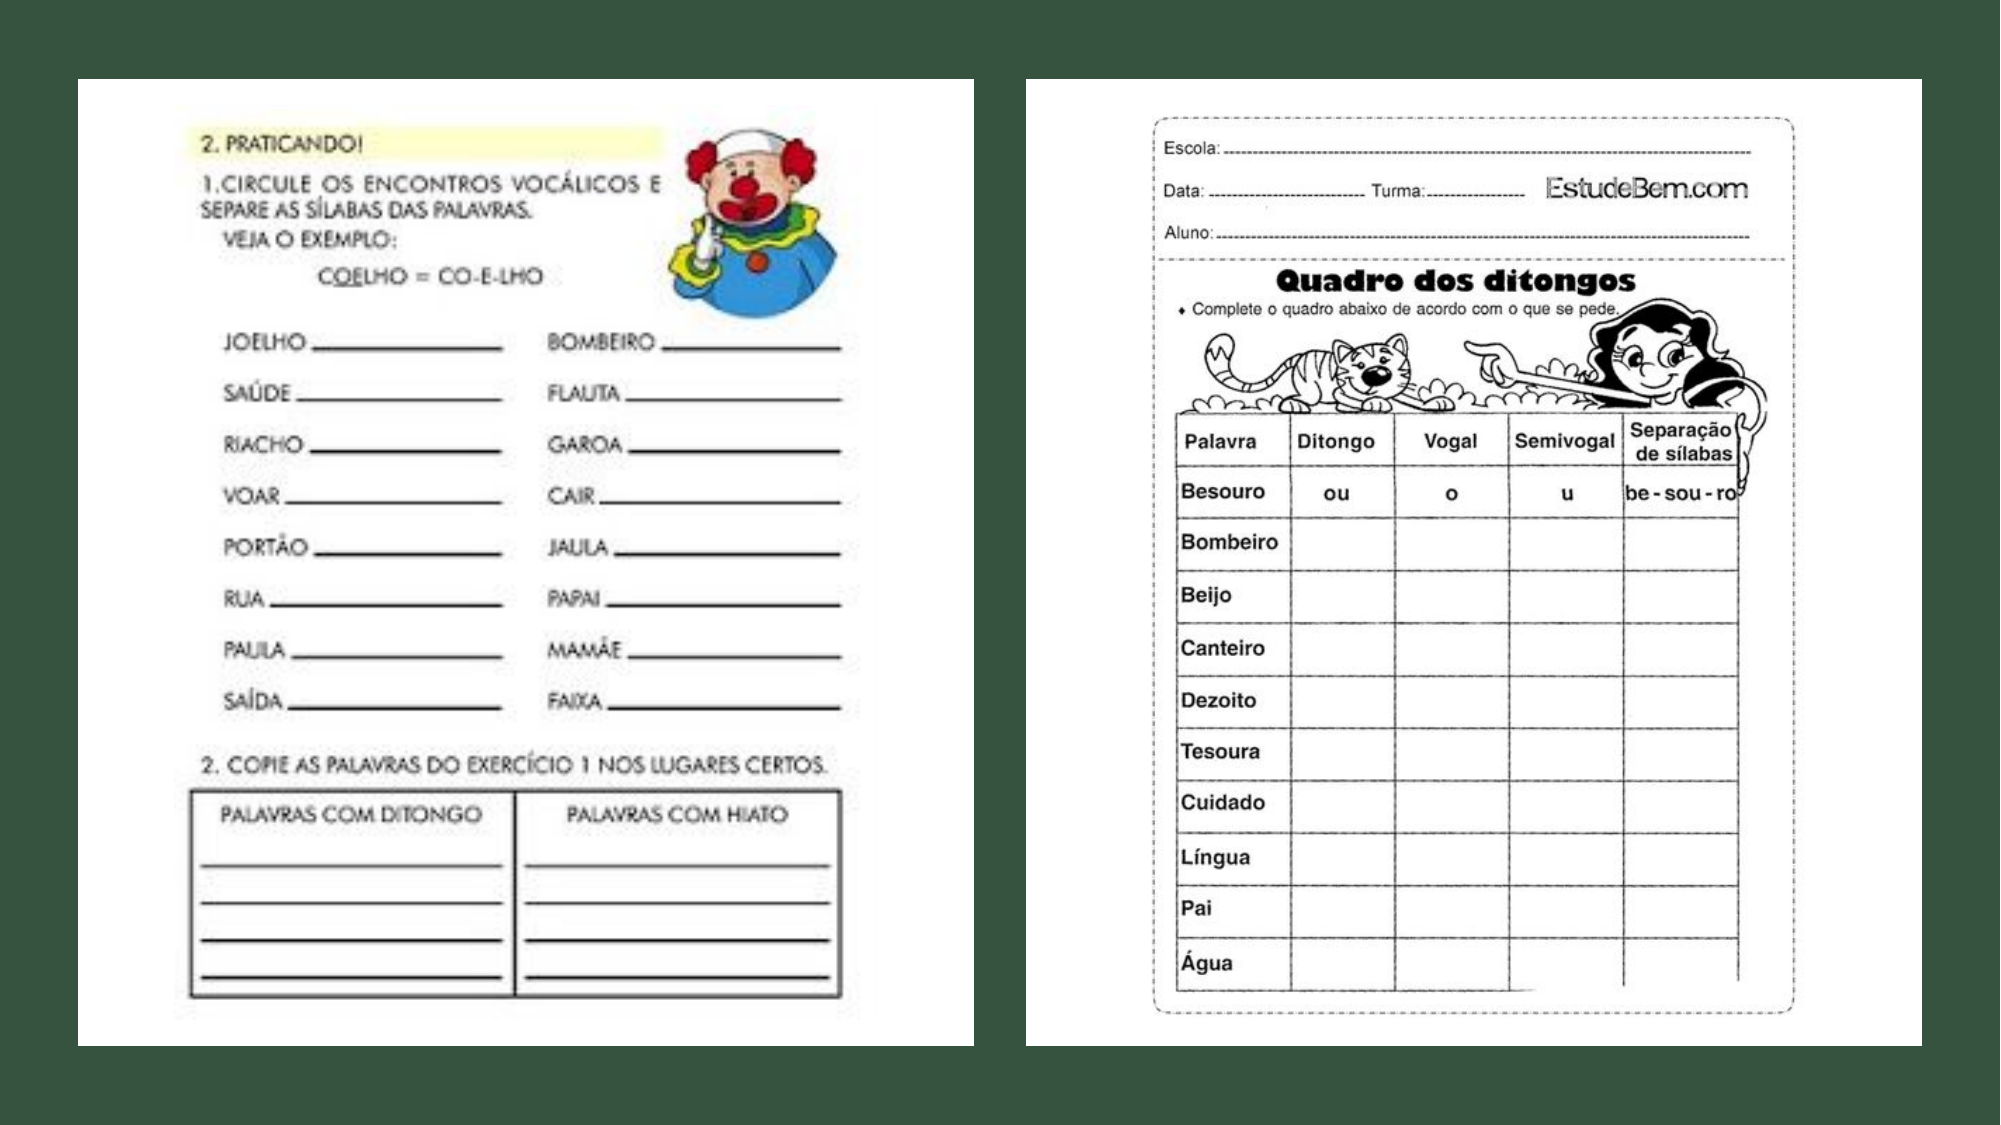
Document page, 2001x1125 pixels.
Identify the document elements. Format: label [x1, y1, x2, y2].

picture [174, 105, 878, 1020]
picture [1141, 105, 1807, 1020]
text_box [0, 0, 2000, 1125]
